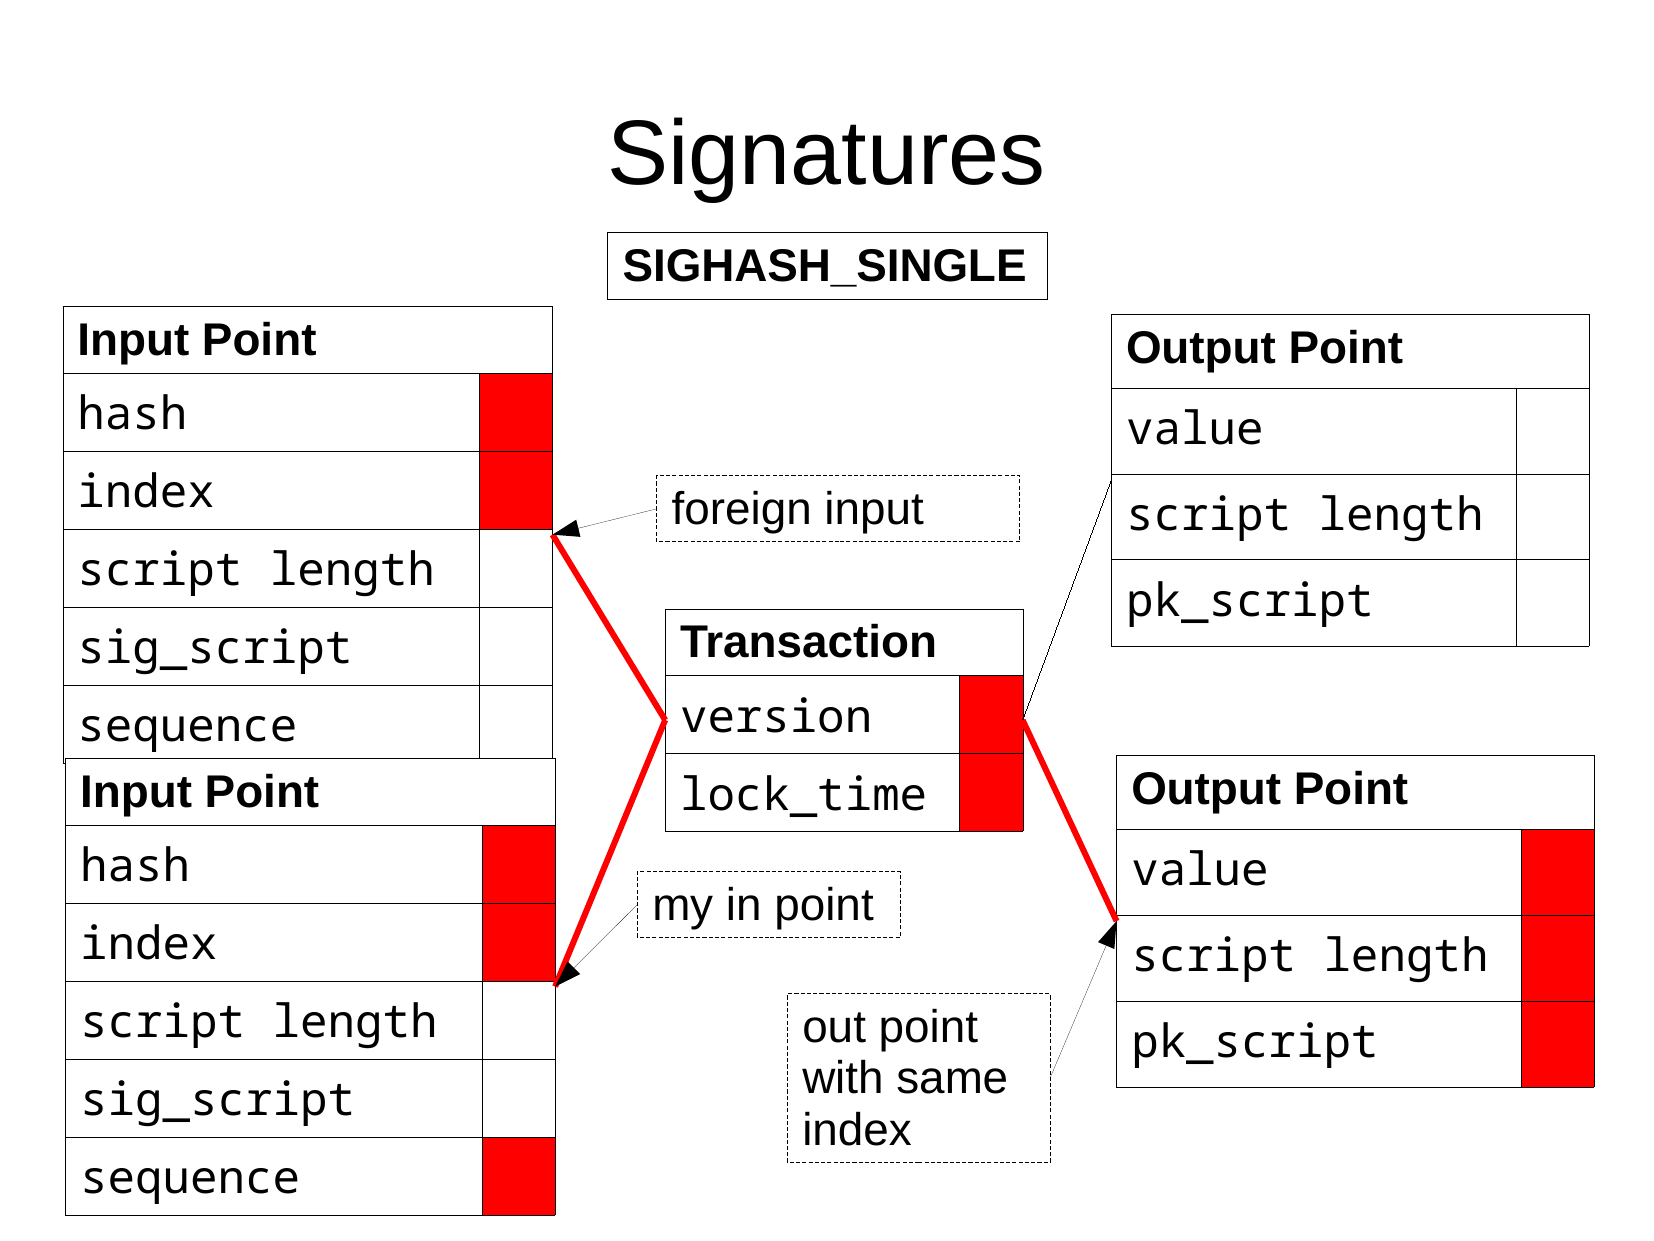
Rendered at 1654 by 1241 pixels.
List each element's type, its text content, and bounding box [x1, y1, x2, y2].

table_cell lock_time [666, 754, 959, 831]
table_cell [480, 608, 552, 685]
table_header Input Point [64, 307, 552, 373]
table_cell [960, 754, 1023, 831]
table_header Input Point [66, 759, 555, 825]
table_cell script length [1112, 475, 1516, 559]
table_cell [1522, 916, 1594, 1001]
table_cell [483, 1060, 555, 1137]
table_cell [960, 676, 1023, 753]
table_cell pk_script [1112, 560, 1516, 646]
table_cell [480, 452, 552, 529]
table_cell [480, 374, 552, 451]
table_cell [483, 982, 555, 1059]
text_box out point with same index [787, 993, 1051, 1163]
table_cell pk_script [1117, 1002, 1521, 1087]
text_box foreign input [656, 475, 1020, 542]
text_box my in point [637, 871, 901, 938]
table_cell script length [64, 530, 479, 607]
table_cell version [666, 676, 959, 753]
table_cell [483, 1138, 555, 1215]
table_cell [480, 686, 552, 758]
table_cell script length [1117, 916, 1521, 1001]
table_header Output Point [1117, 756, 1594, 829]
table_cell script length [66, 982, 482, 1059]
table_cell value [1112, 389, 1516, 474]
table_cell [1517, 560, 1589, 646]
table_cell hash [66, 826, 482, 903]
table_cell sequence [66, 1138, 482, 1215]
table_cell index [66, 904, 482, 981]
table_header Transaction [666, 610, 1023, 675]
table_cell [1517, 475, 1589, 559]
table_cell index [64, 452, 479, 529]
title Signatures [82, 56, 1571, 250]
table_cell sig_script [66, 1060, 482, 1137]
table_cell [1517, 389, 1589, 474]
table_cell [480, 530, 552, 607]
table_header Output Point [1112, 315, 1589, 388]
table_cell sequence [64, 686, 479, 763]
table_cell [483, 904, 555, 981]
table_cell [1522, 1002, 1594, 1087]
table_cell hash [64, 374, 479, 451]
table_cell value [1117, 830, 1521, 915]
table_cell [1522, 830, 1594, 915]
text_box SIGHASH_SINGLE [607, 232, 1048, 300]
table_cell [483, 826, 555, 903]
table_cell sig_script [64, 608, 479, 685]
